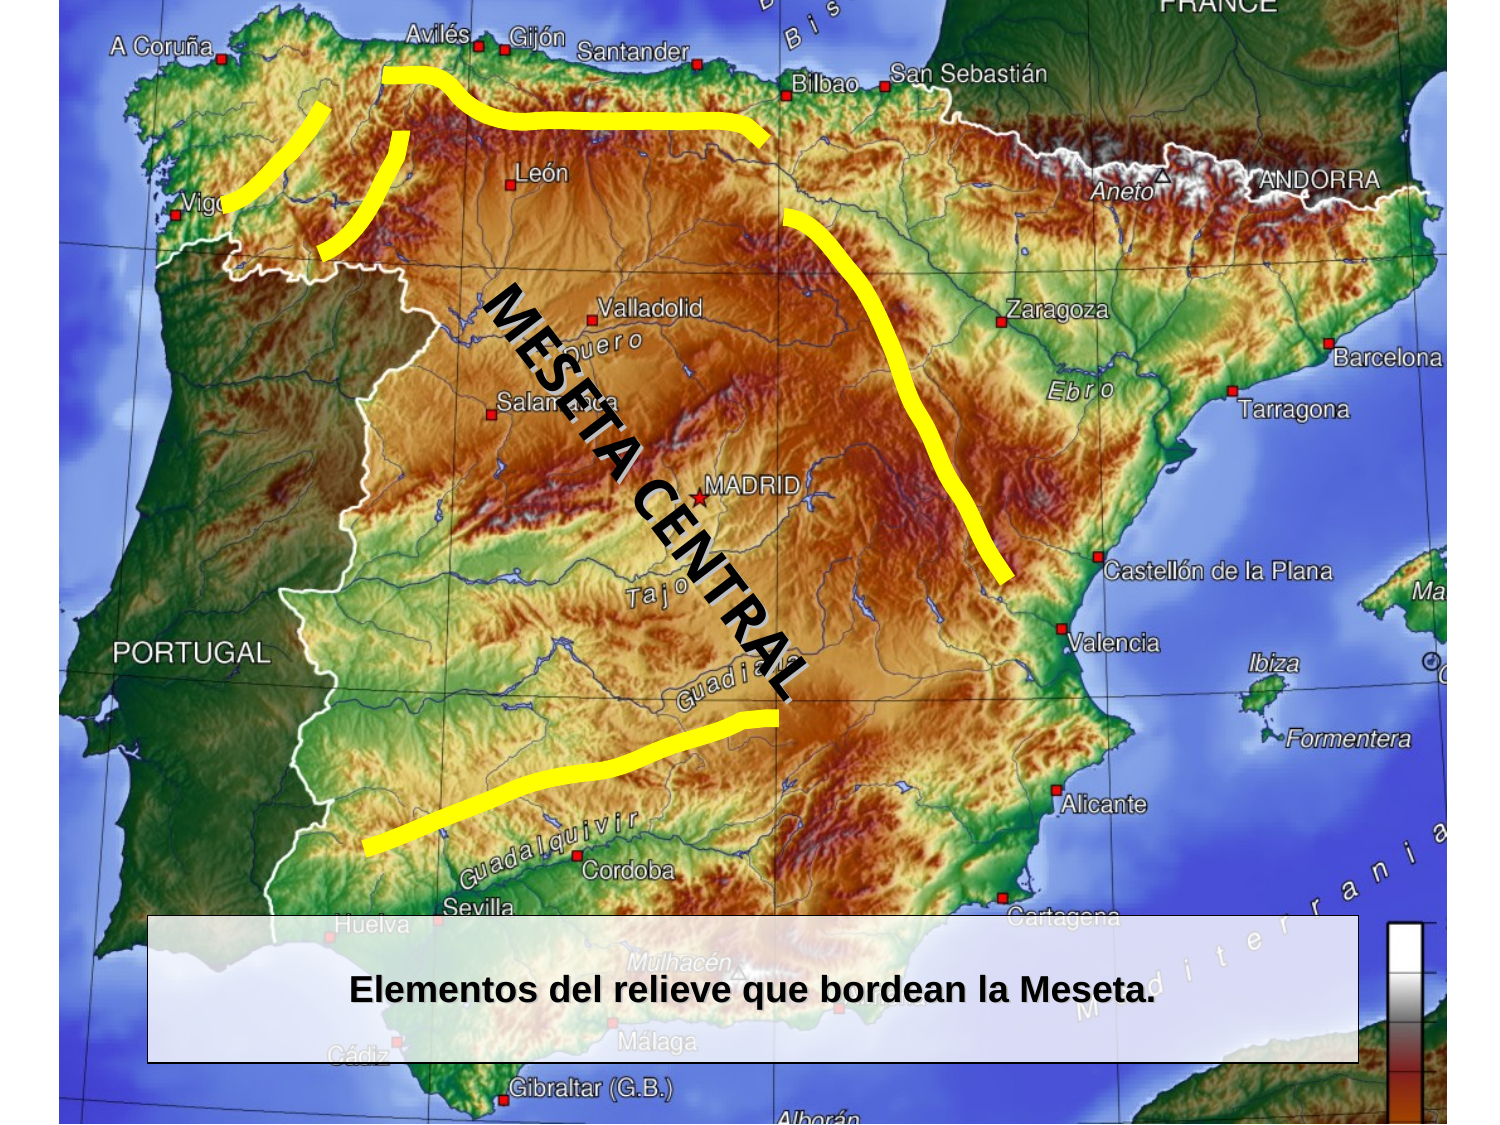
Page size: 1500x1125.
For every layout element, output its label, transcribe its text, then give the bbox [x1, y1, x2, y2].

text_box MESETA CENTRAL [398, 197, 903, 783]
picture [59, 0, 1447, 1124]
text_box Elementos del relieve que bordean la Meseta. [147, 915, 1359, 1063]
